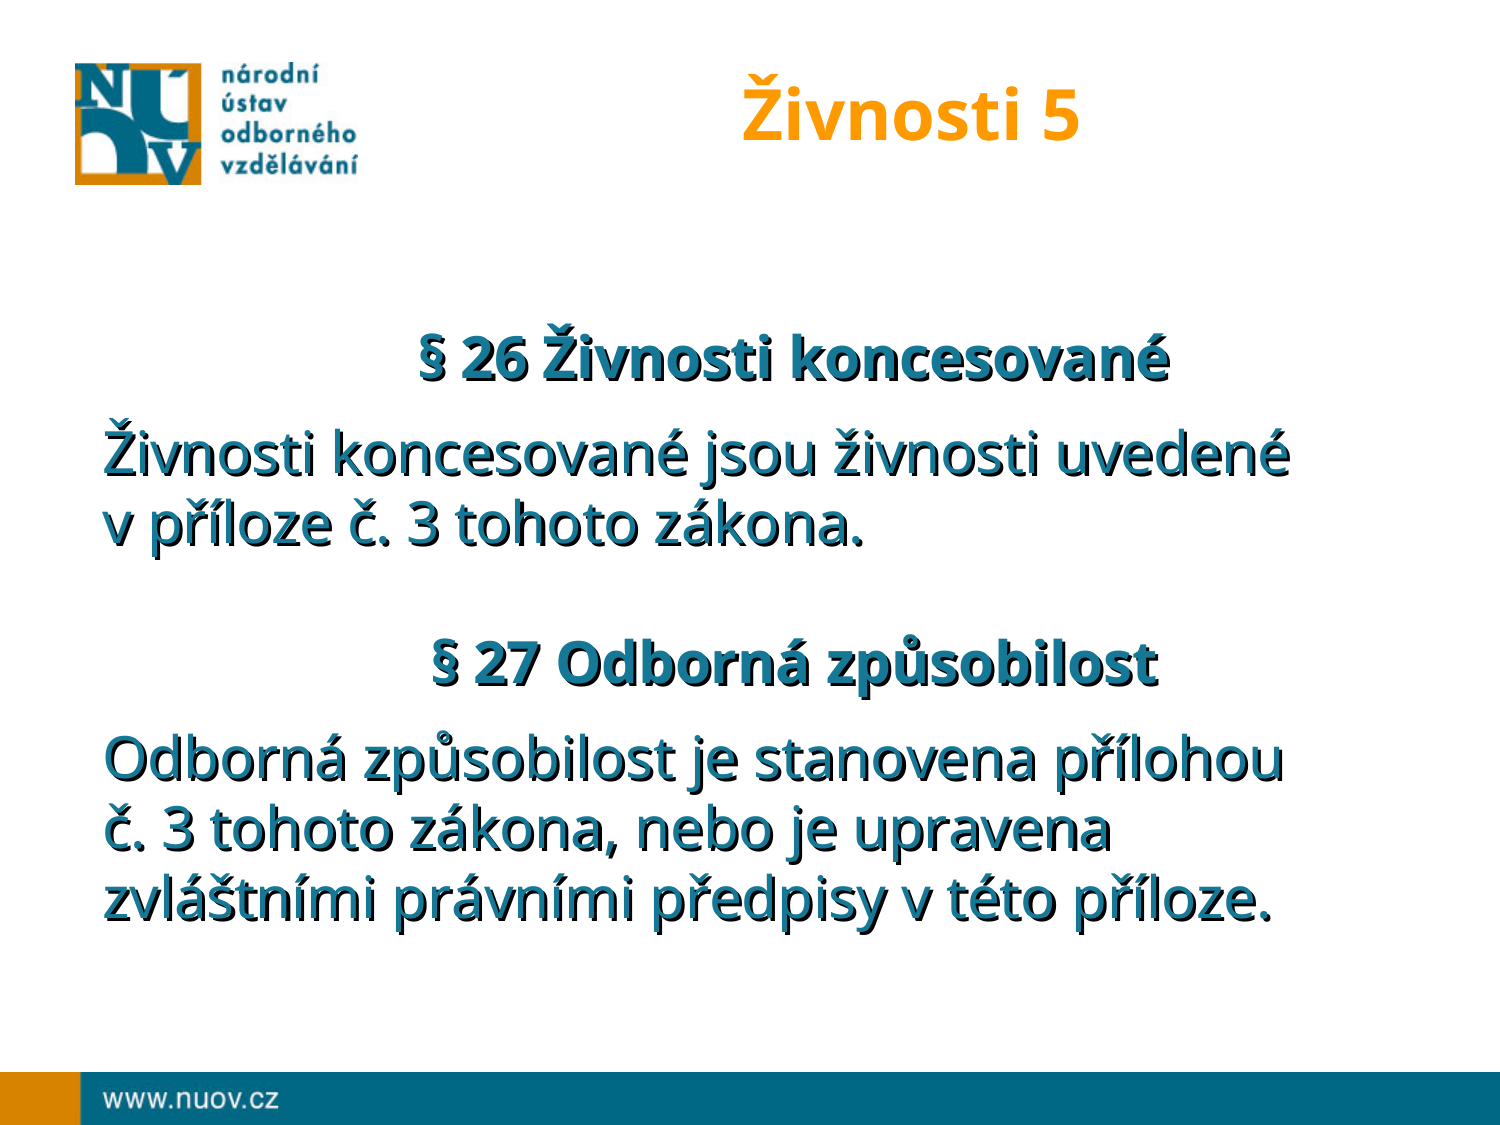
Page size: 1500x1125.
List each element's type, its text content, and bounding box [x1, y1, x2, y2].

title Živnosti 5 [399, 37, 1425, 188]
text_box [0, 1072, 1500, 1125]
text_box [75, 62, 358, 185]
text_box § 26 Živnosti koncesované Živnosti koncesované jsou živnosti uvedené v příloze č. 3 tohoto zákona. § 27 Odborná způsobilost Odborná způsobilost je stanovena přílohou č. 3 tohoto zákona, nebo je upravena zvláštními právními předpisy v této příloze. [87, 312, 1500, 938]
